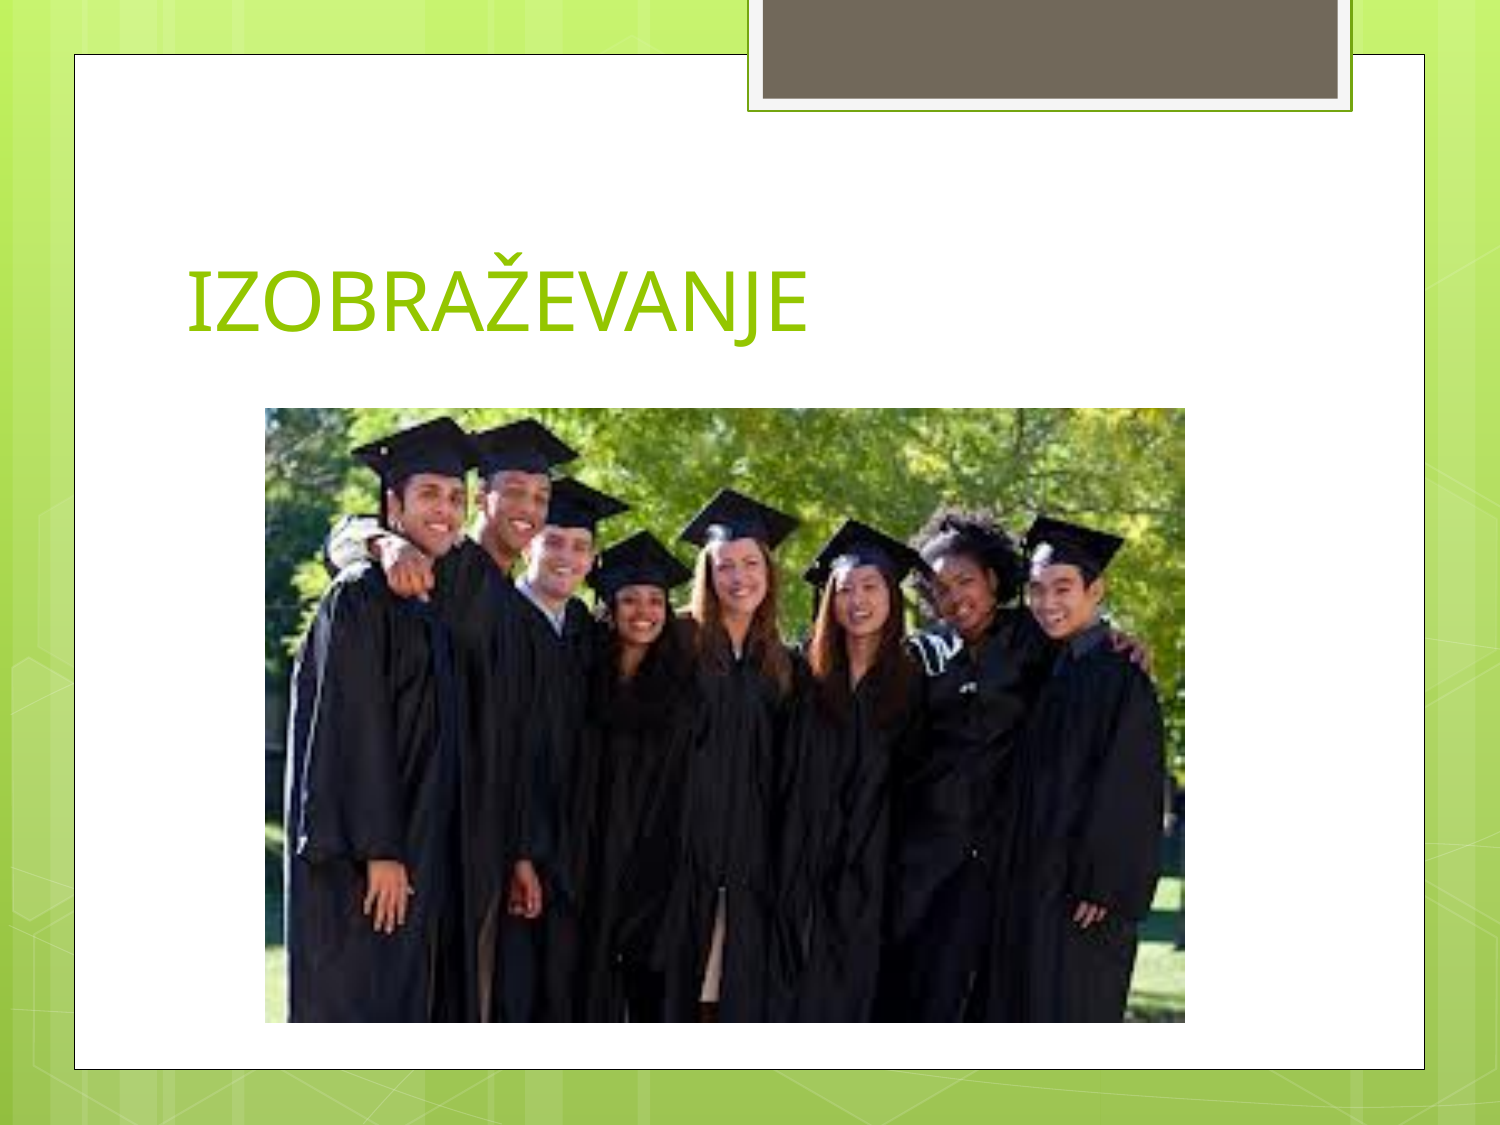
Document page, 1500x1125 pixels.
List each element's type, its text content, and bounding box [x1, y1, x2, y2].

title IZOBRAŽEVANJE [171, 168, 1324, 356]
picture [265, 408, 1185, 1023]
